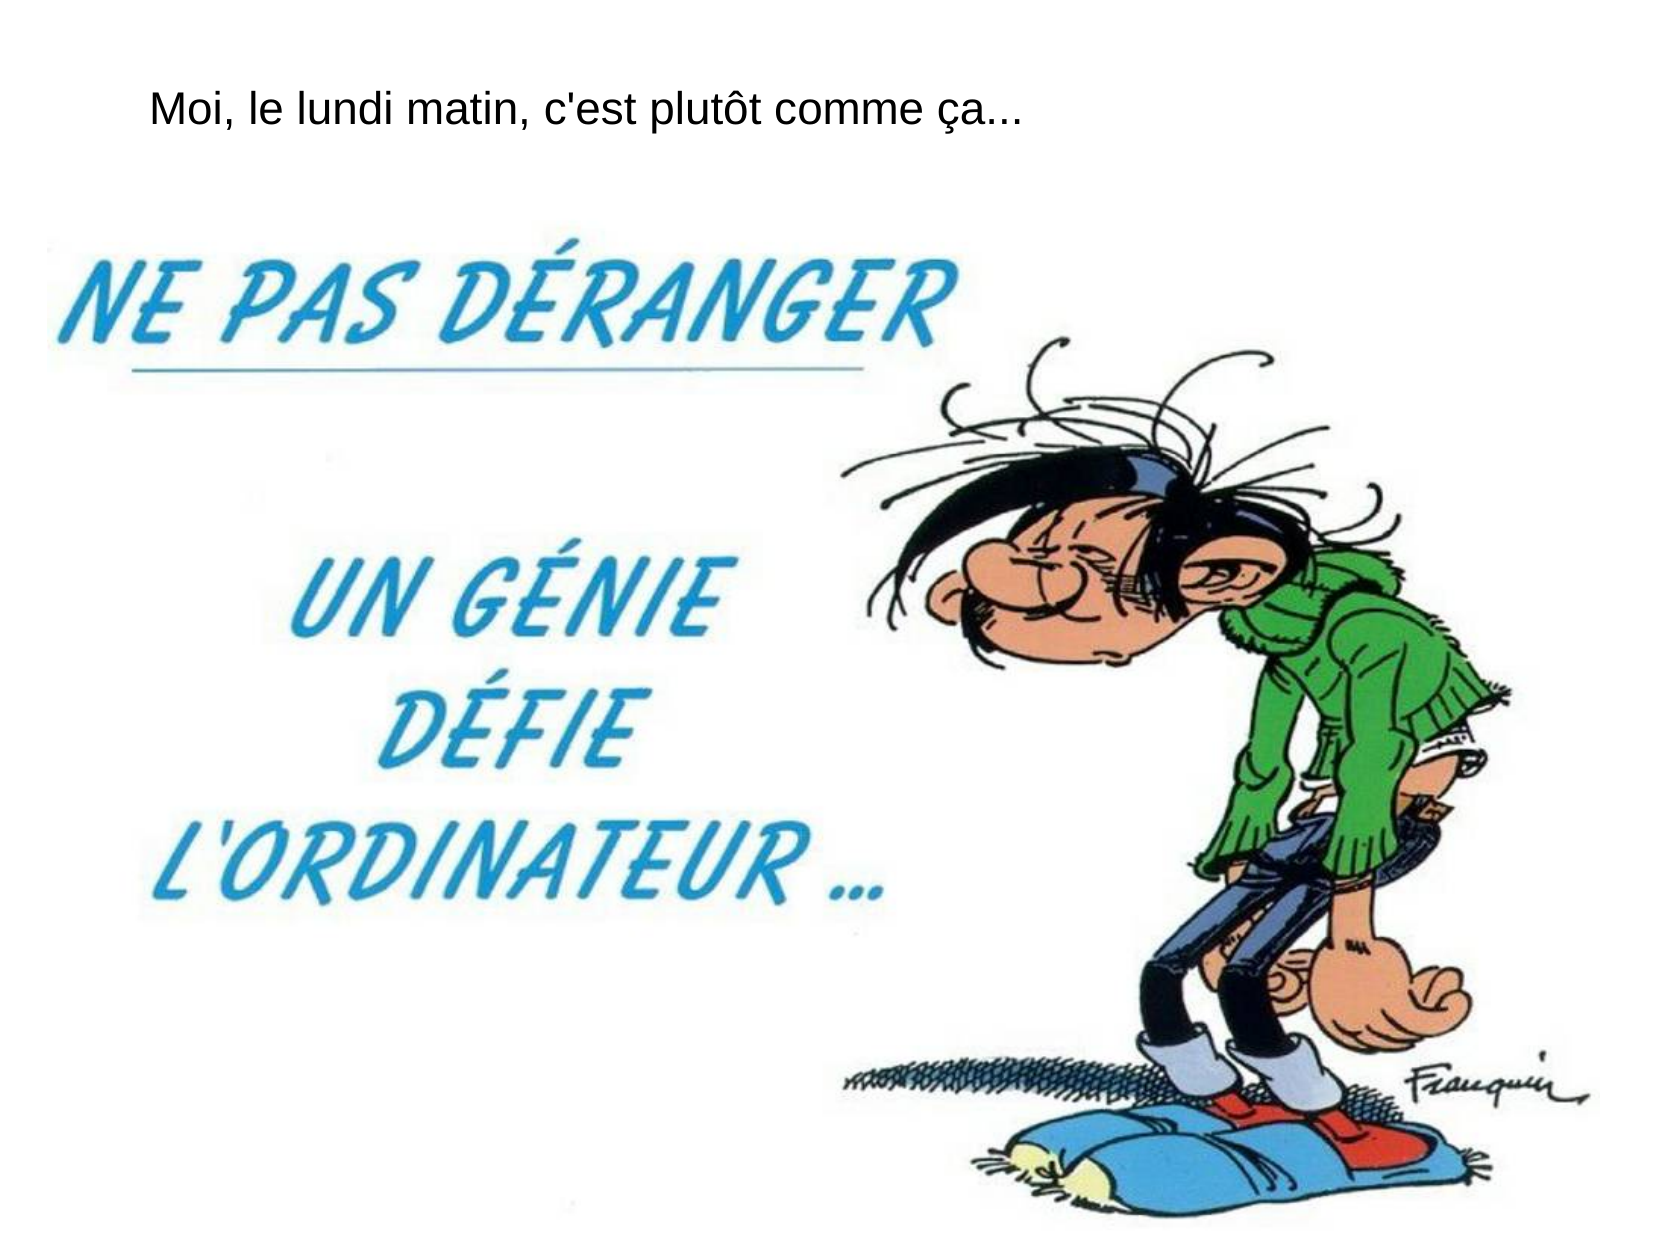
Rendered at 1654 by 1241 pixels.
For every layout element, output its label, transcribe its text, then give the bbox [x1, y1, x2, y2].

text_box Moi, le lundi matin, c'est plutôt comme ça... [134, 75, 1040, 142]
picture [47, 199, 1600, 1241]
